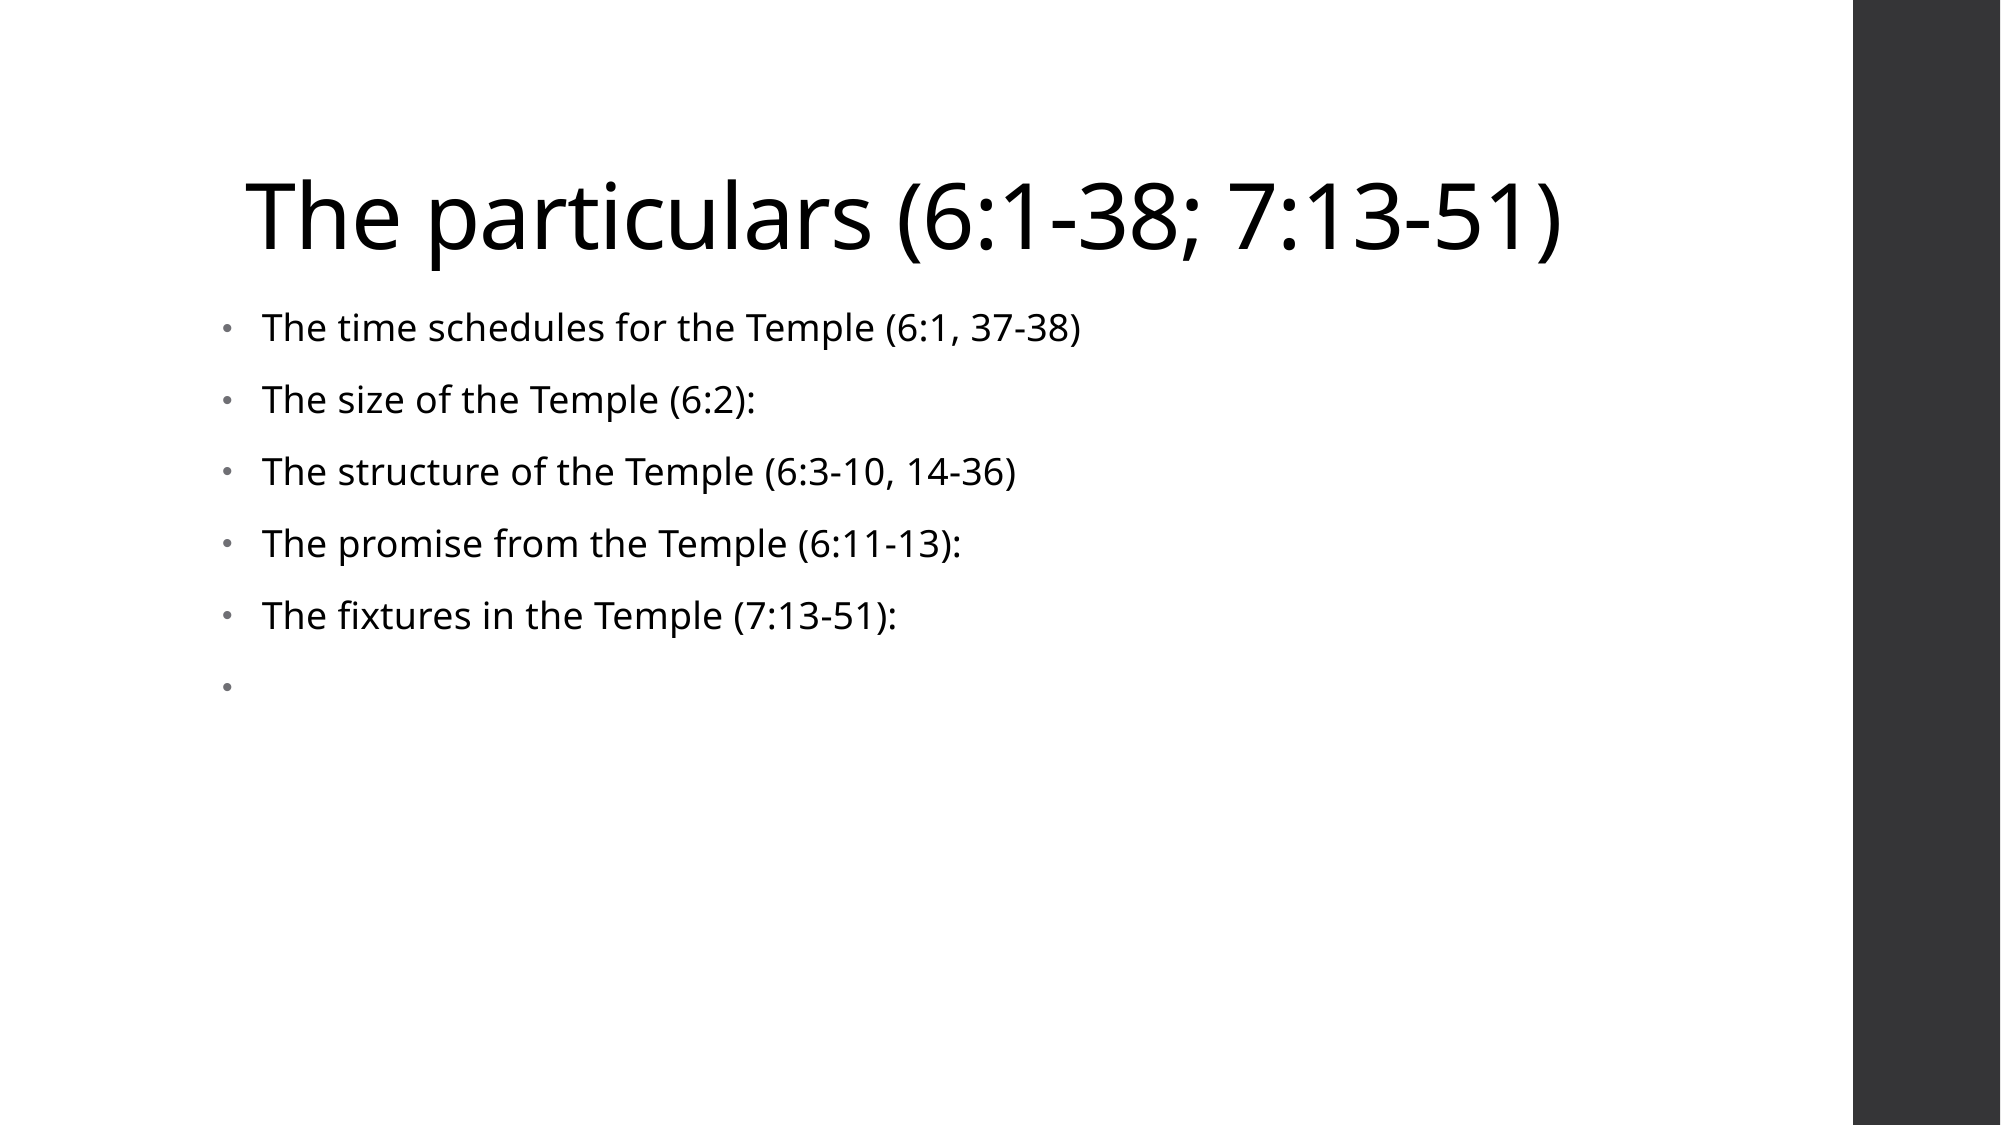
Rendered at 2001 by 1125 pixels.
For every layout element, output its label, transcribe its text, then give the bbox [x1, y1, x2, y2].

title The particulars (6:1-38; 7:13-51) [206, 60, 1797, 278]
list The time schedules for the Temple (6:1, 37-38) The size of the Temple (6:2): The structure of the Temple (6:3-10, 14-36) The promise from the Temple (6:11-13): The fixtures in the Temple (7:13-51): [206, 299, 1617, 1014]
